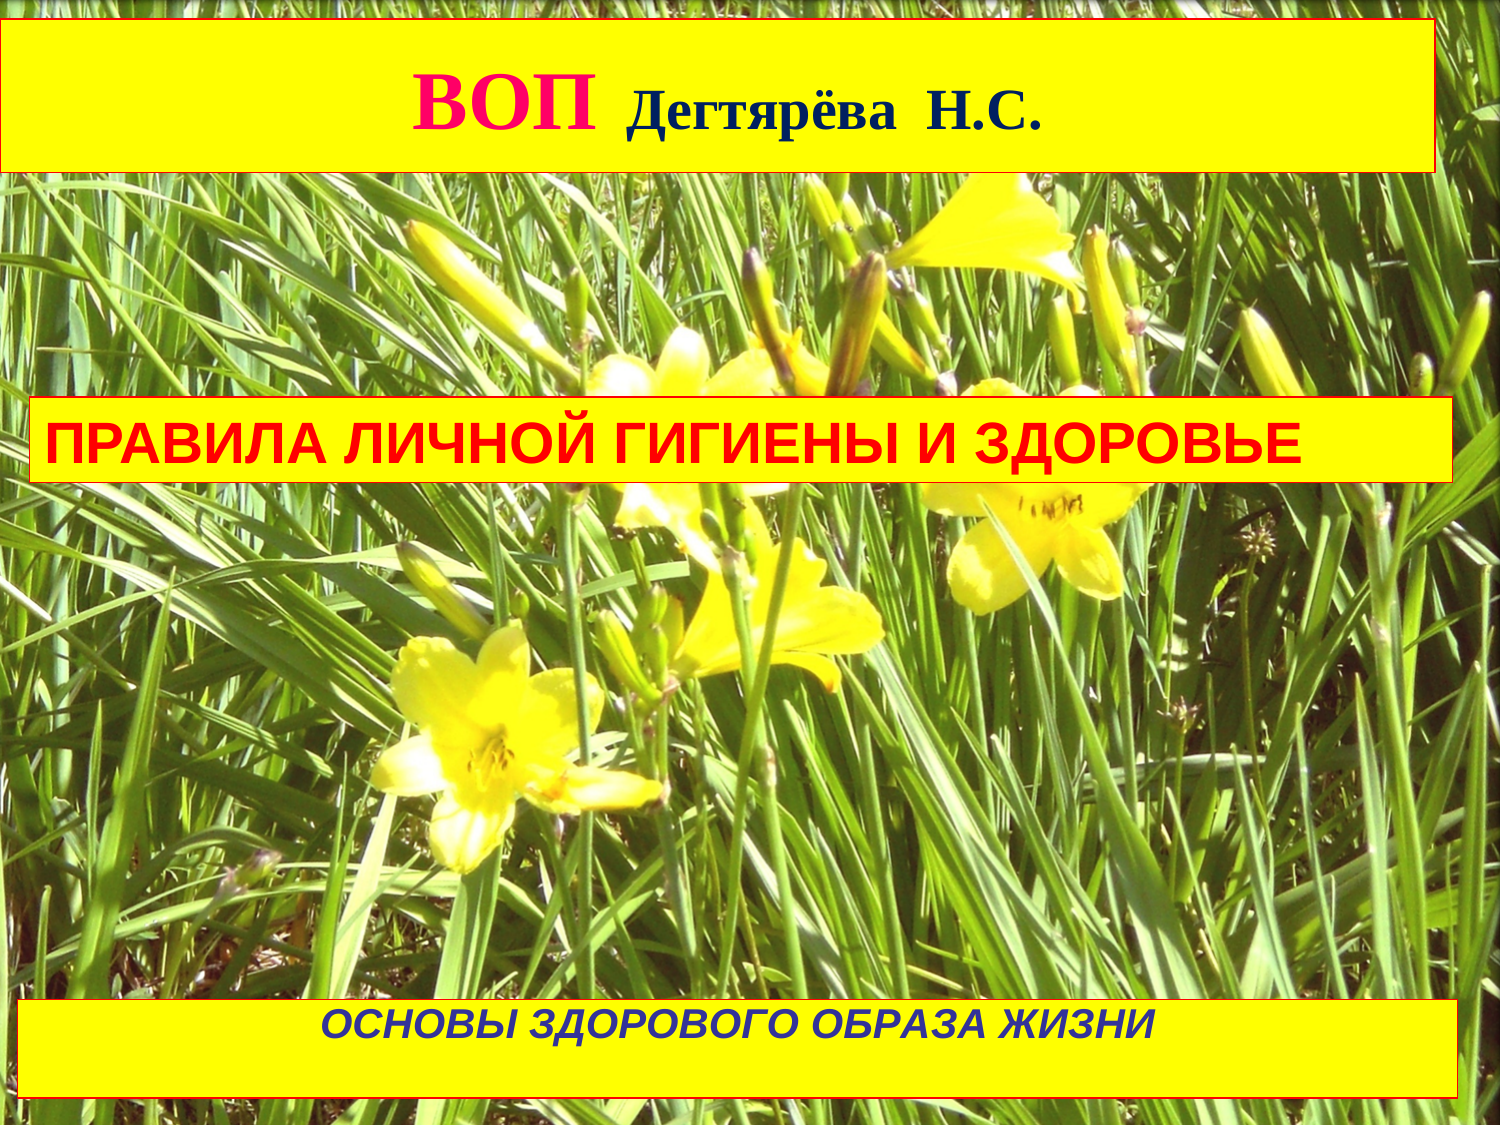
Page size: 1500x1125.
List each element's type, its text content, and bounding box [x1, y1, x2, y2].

picture [0, 0, 1500, 1125]
subtitle ОСНОВЫ ЗДОРОВОГО ОБРАЗА ЖИЗНИ [17, 999, 1458, 1099]
title ВОП Дегтярёва Н.С. [0, 19, 1436, 173]
text_box ПРАВИЛА ЛИЧНОЙ ГИГИЕНЫ И ЗДОРОВЬЕ [29, 397, 1453, 483]
